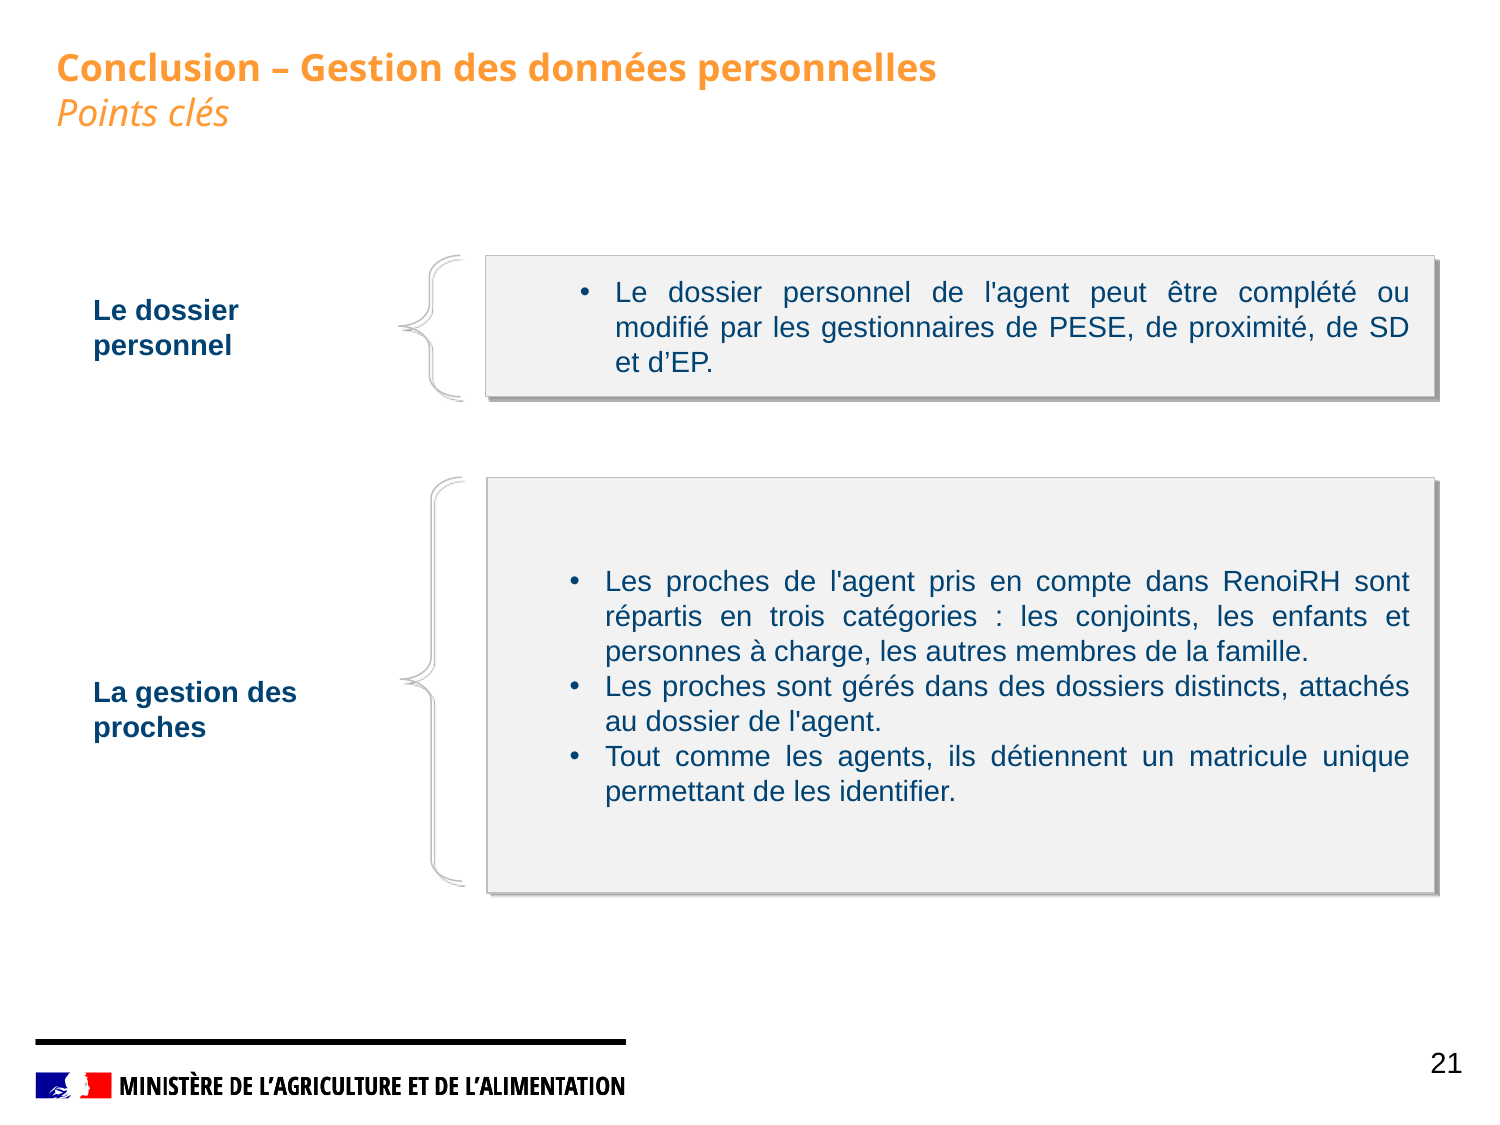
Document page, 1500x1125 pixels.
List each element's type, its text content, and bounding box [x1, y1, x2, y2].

text_box La gestion des proches [34, 513, 381, 905]
picture [35, 1039, 626, 1099]
text_box Le dossier personnel de l'agent peut être complété ou modifié par les gestionnaires de PESE, de proximité, de SD et d’EP. [485, 255, 1435, 397]
text_box Le dossier personnel [34, 255, 379, 397]
text_box Conclusion – Gestion des données personnelles Points clés [41, 36, 1459, 143]
text_box Les proches de l'agent pris en compte dans RenoiRH sont répartis en trois catégories : les conjoints, les enfants et personnes à charge, les autres membres de la famille. Les proches sont gérés dans des dossiers distincts, attachés au dossier de l'agent. Tout comme les agents, ils détiennent un matricule unique permettant de les identifier. [487, 477, 1435, 893]
